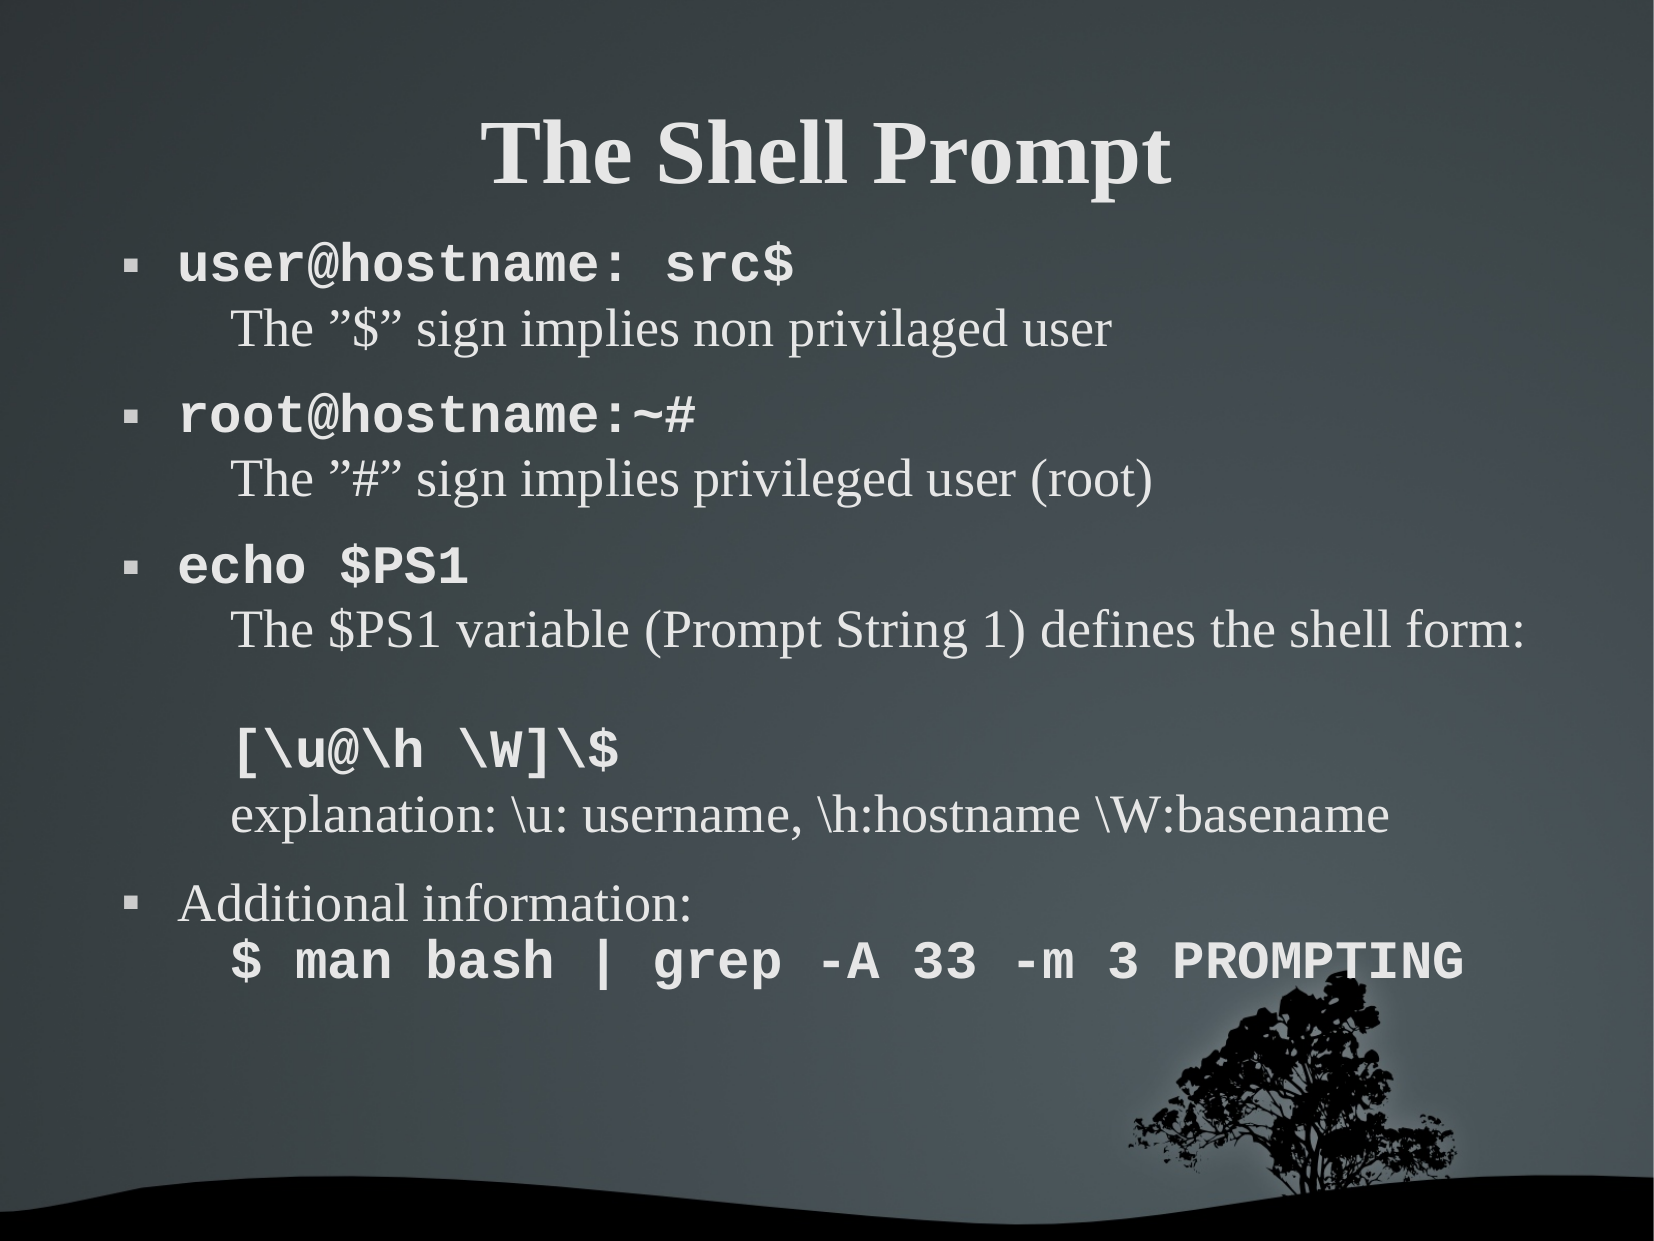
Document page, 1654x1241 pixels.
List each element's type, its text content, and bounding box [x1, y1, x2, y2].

list user@hostname: src$ The ”$” sign implies non privilaged user root@hostname:~# The ”#” sign implies privileged user (root) echo $PS1 The $PS1 variable (Prompt String 1) defines the shell form: [\u@\h \W]\$ explanation: \u: username, \h:hostname \W:basename Additional information: $ man bash | grep -A 33 -m 3 PROMPTING [88, 236, 1577, 1056]
picture [0, 0, 1654, 1241]
title The Shell Prompt [82, 49, 1571, 257]
